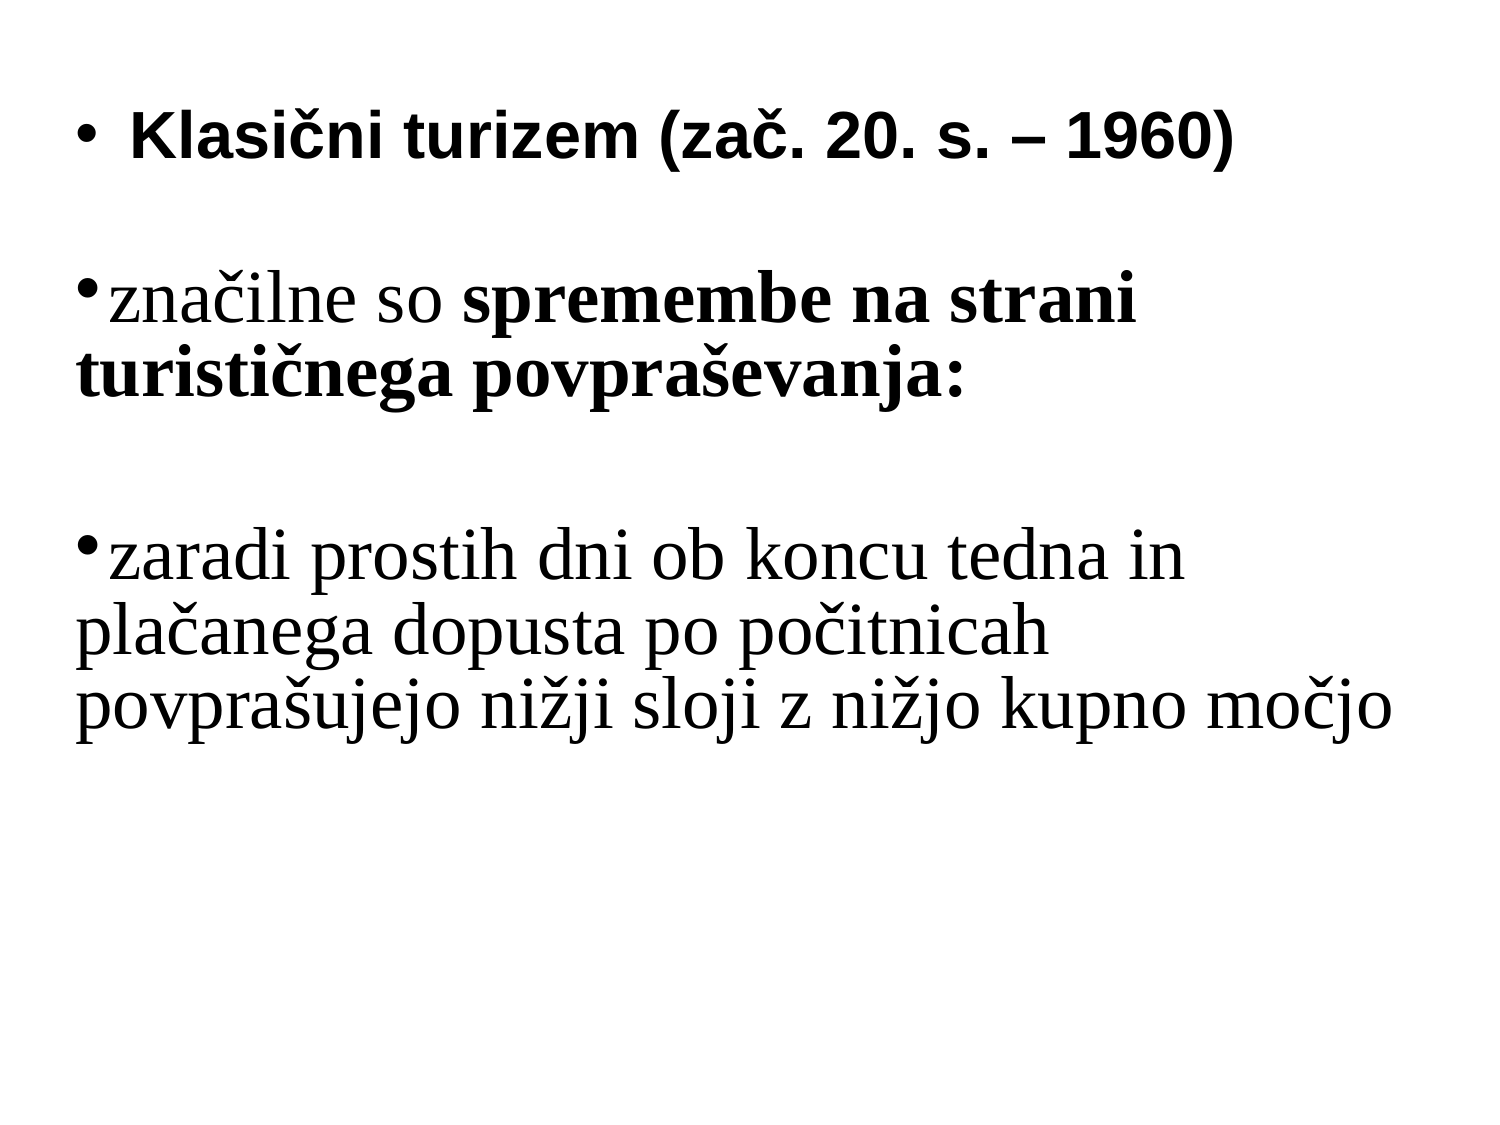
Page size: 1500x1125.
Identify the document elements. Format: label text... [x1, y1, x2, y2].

title Klasični turizem (zač. 20. s. – 1960)‏ [74, 28, 1425, 249]
list značilne so spremembe na strani turističnega povpraševanja: zaradi prostih dni ob koncu tedna in plačanega dopusta po počitnicah povprašujejo nižji sloji z nižjo kupno močjo [74, 262, 1425, 1093]
